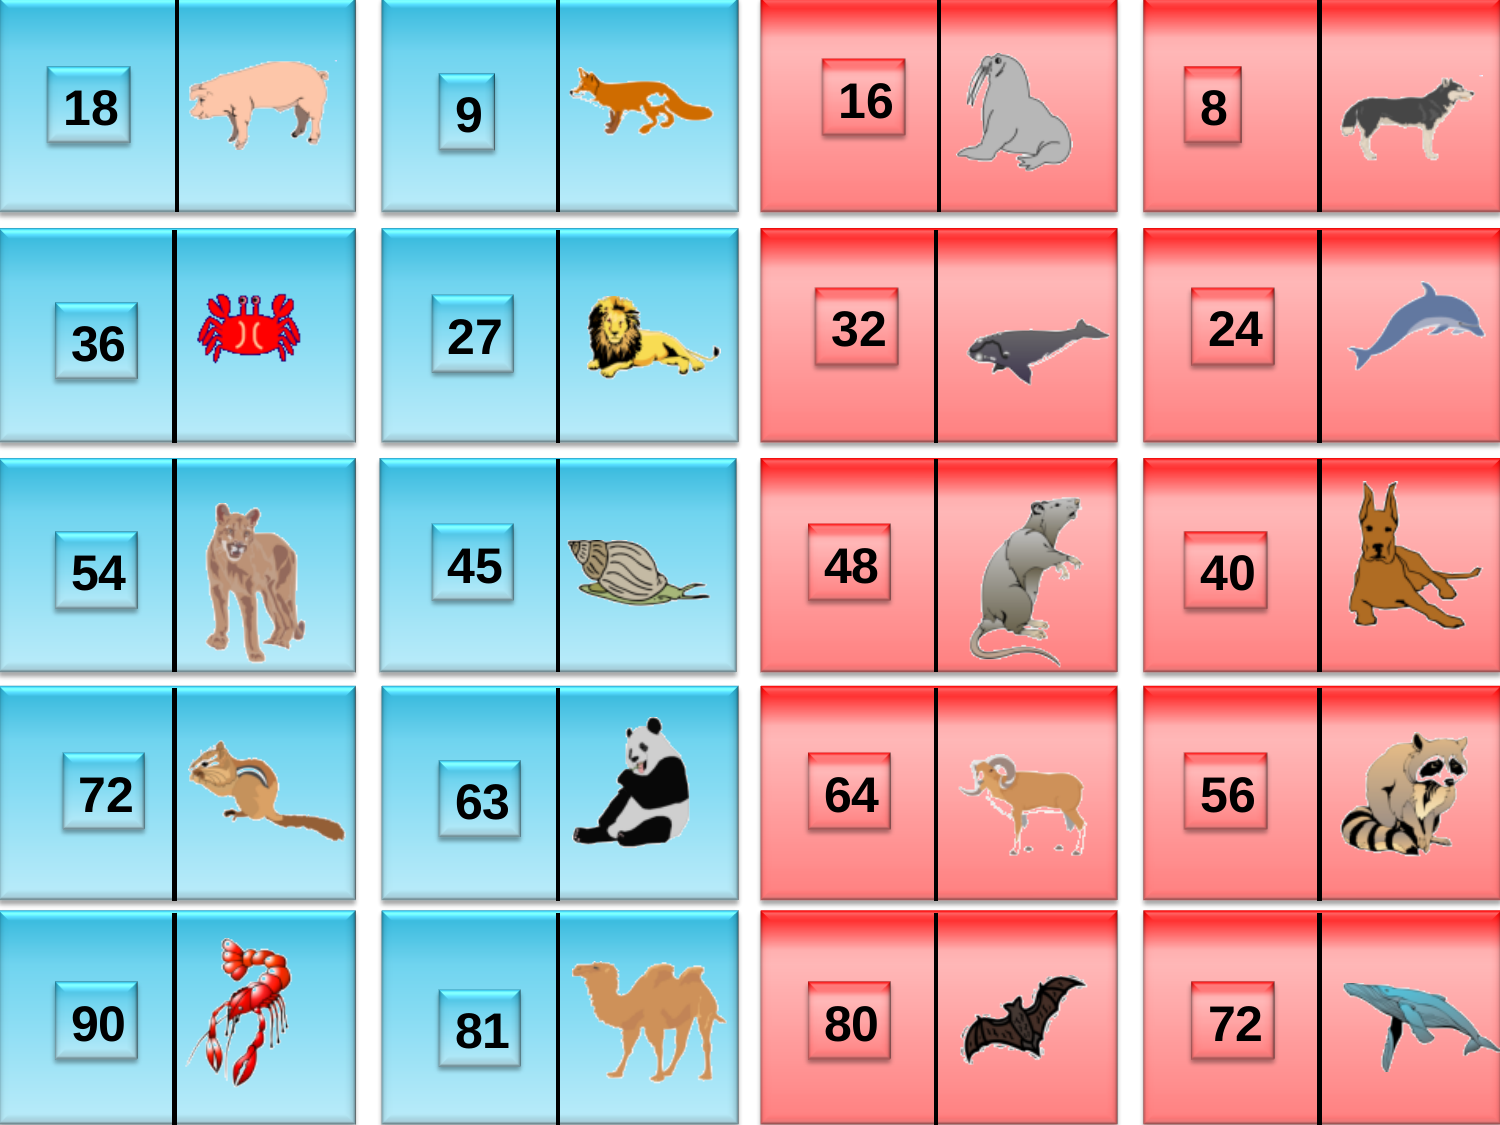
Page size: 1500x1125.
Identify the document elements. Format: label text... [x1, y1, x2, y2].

text_box 16 [824, 60, 910, 136]
text_box 56 [1186, 754, 1272, 830]
picture [752, 0, 1126, 1125]
text_box 27 [432, 296, 519, 373]
text_box 72 [1193, 983, 1279, 1059]
text_box 72 [63, 754, 149, 830]
picture [0, 0, 364, 1125]
text_box 63 [440, 761, 526, 838]
text_box 54 [56, 533, 142, 609]
text_box 24 [1193, 289, 1279, 365]
text_box 45 [432, 525, 519, 601]
text_box 81 [440, 990, 526, 1067]
text_box 8 [1186, 67, 1244, 144]
text_box 9 [440, 75, 498, 151]
text_box 36 [56, 304, 142, 380]
text_box 90 [56, 983, 142, 1059]
picture [1135, 0, 1500, 1125]
text_box 64 [809, 754, 895, 830]
text_box 40 [1186, 533, 1272, 609]
text_box 32 [816, 289, 903, 365]
text_box 48 [809, 525, 895, 601]
text_box 18 [49, 67, 135, 144]
text_box 80 [809, 983, 895, 1059]
picture [371, 0, 747, 1125]
